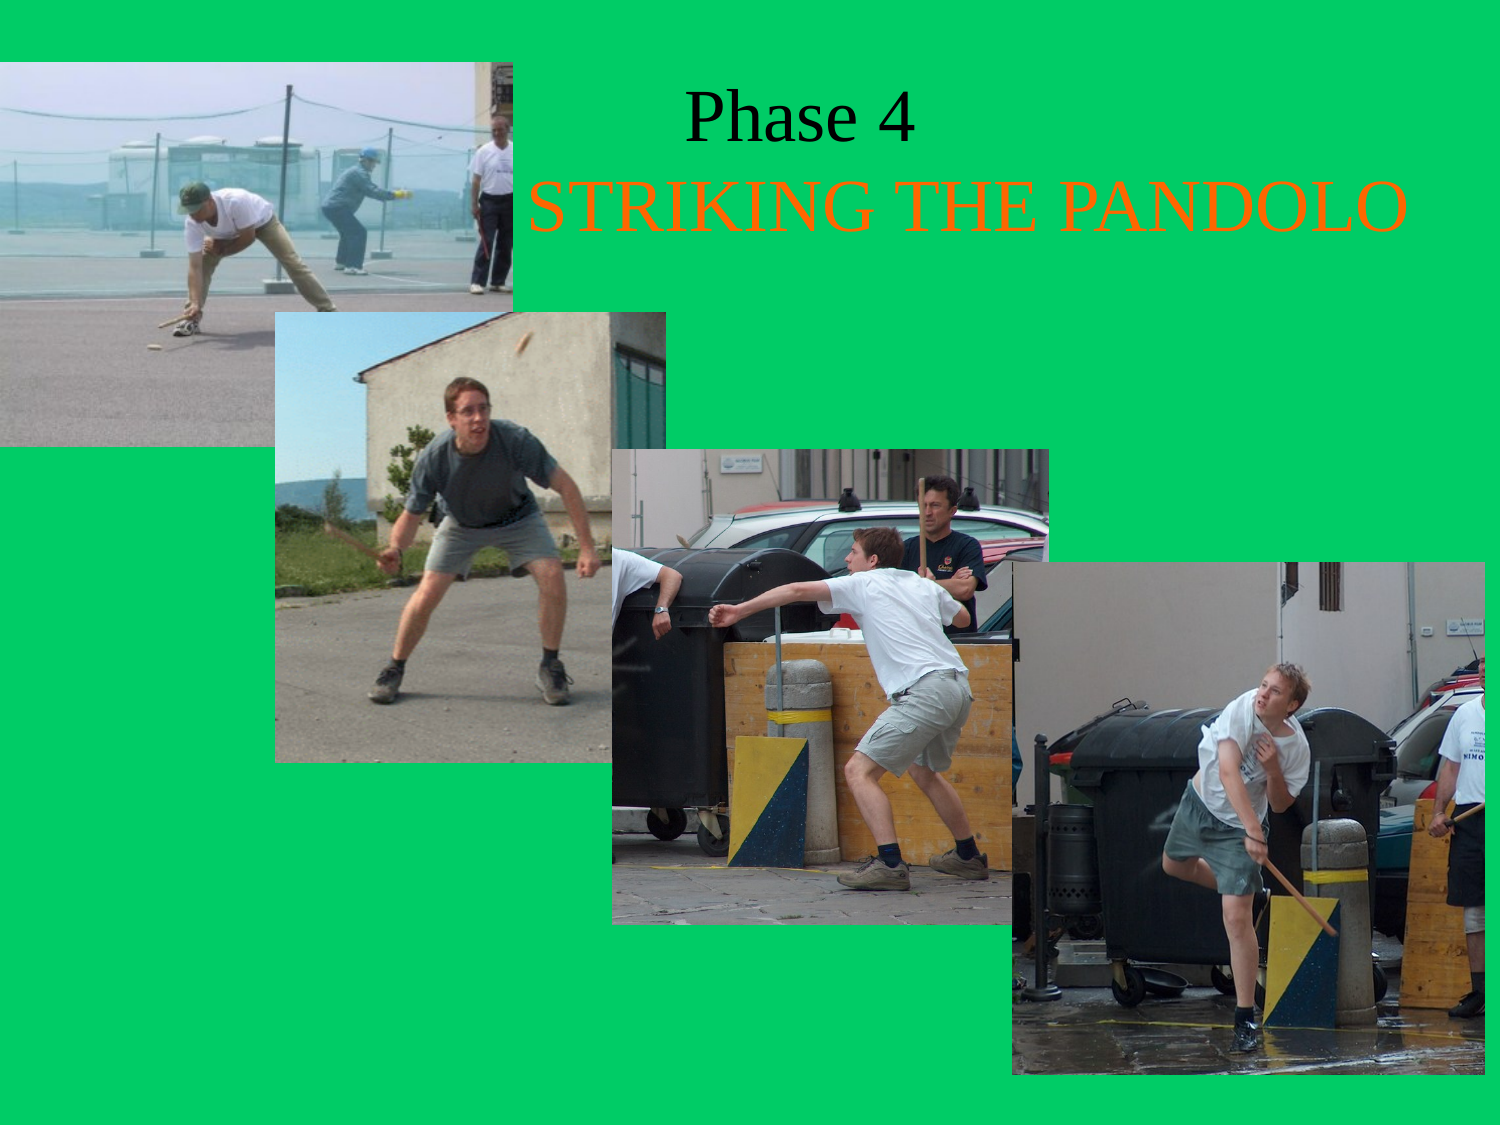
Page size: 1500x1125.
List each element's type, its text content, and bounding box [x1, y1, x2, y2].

title Phase 4 STRIKING THE PANDOLO [513, 62, 1500, 250]
picture [0, 62, 1485, 1075]
